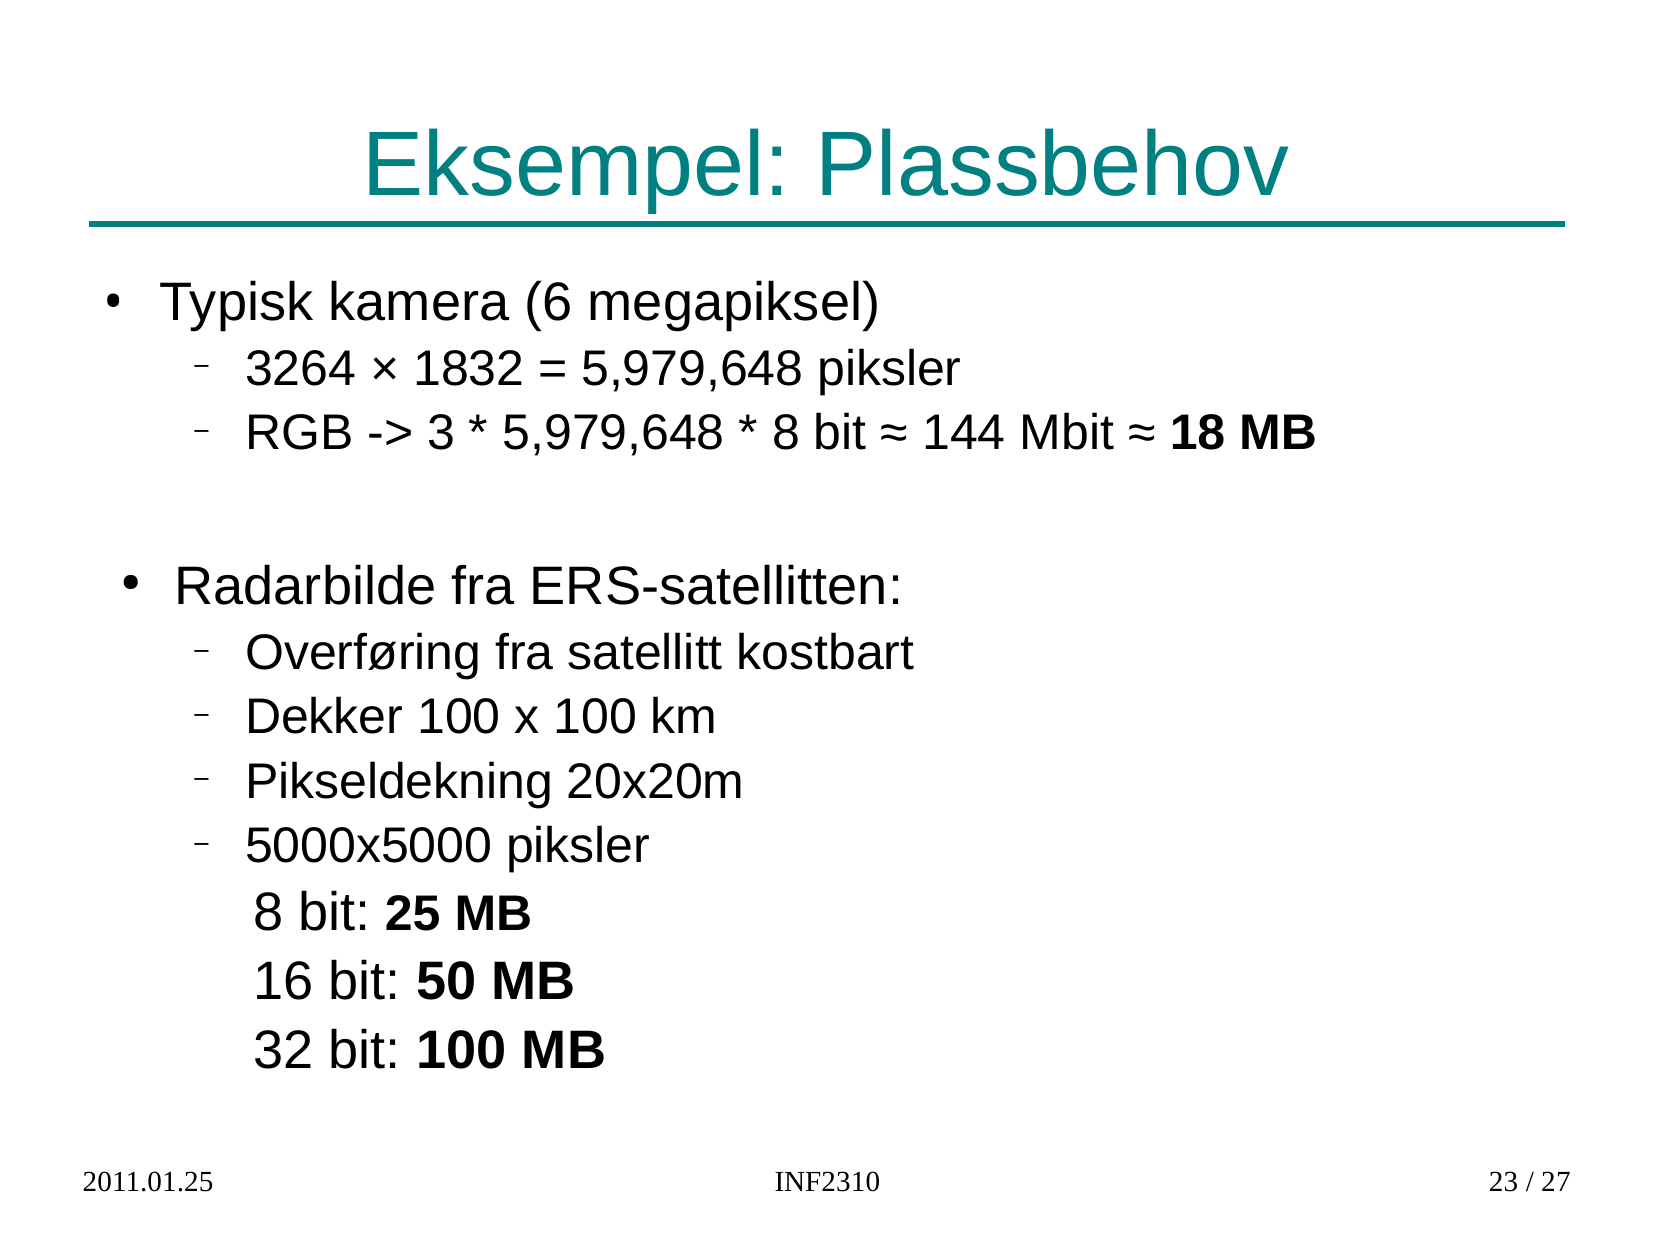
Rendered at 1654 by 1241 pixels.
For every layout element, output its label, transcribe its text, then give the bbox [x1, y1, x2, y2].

list Typisk kamera (6 megapiksel) 3264 × 1832 = 5,979,648 piksler RGB -> 3 * 5,979,648 * 8 bit ≈ 144 Mbit ≈ 18 MB Radarbilde fra ERS-satellitten: Overføring fra satellitt kostbart Dekker 100 x 100 km Pikseldekning 20x20m 5000x5000 piksler 8 bit: 25 MB 16 bit: 50 MB 32 bit: 100 MB [88, 265, 1595, 1095]
title Eksempel: Plassbehov [123, 68, 1530, 249]
